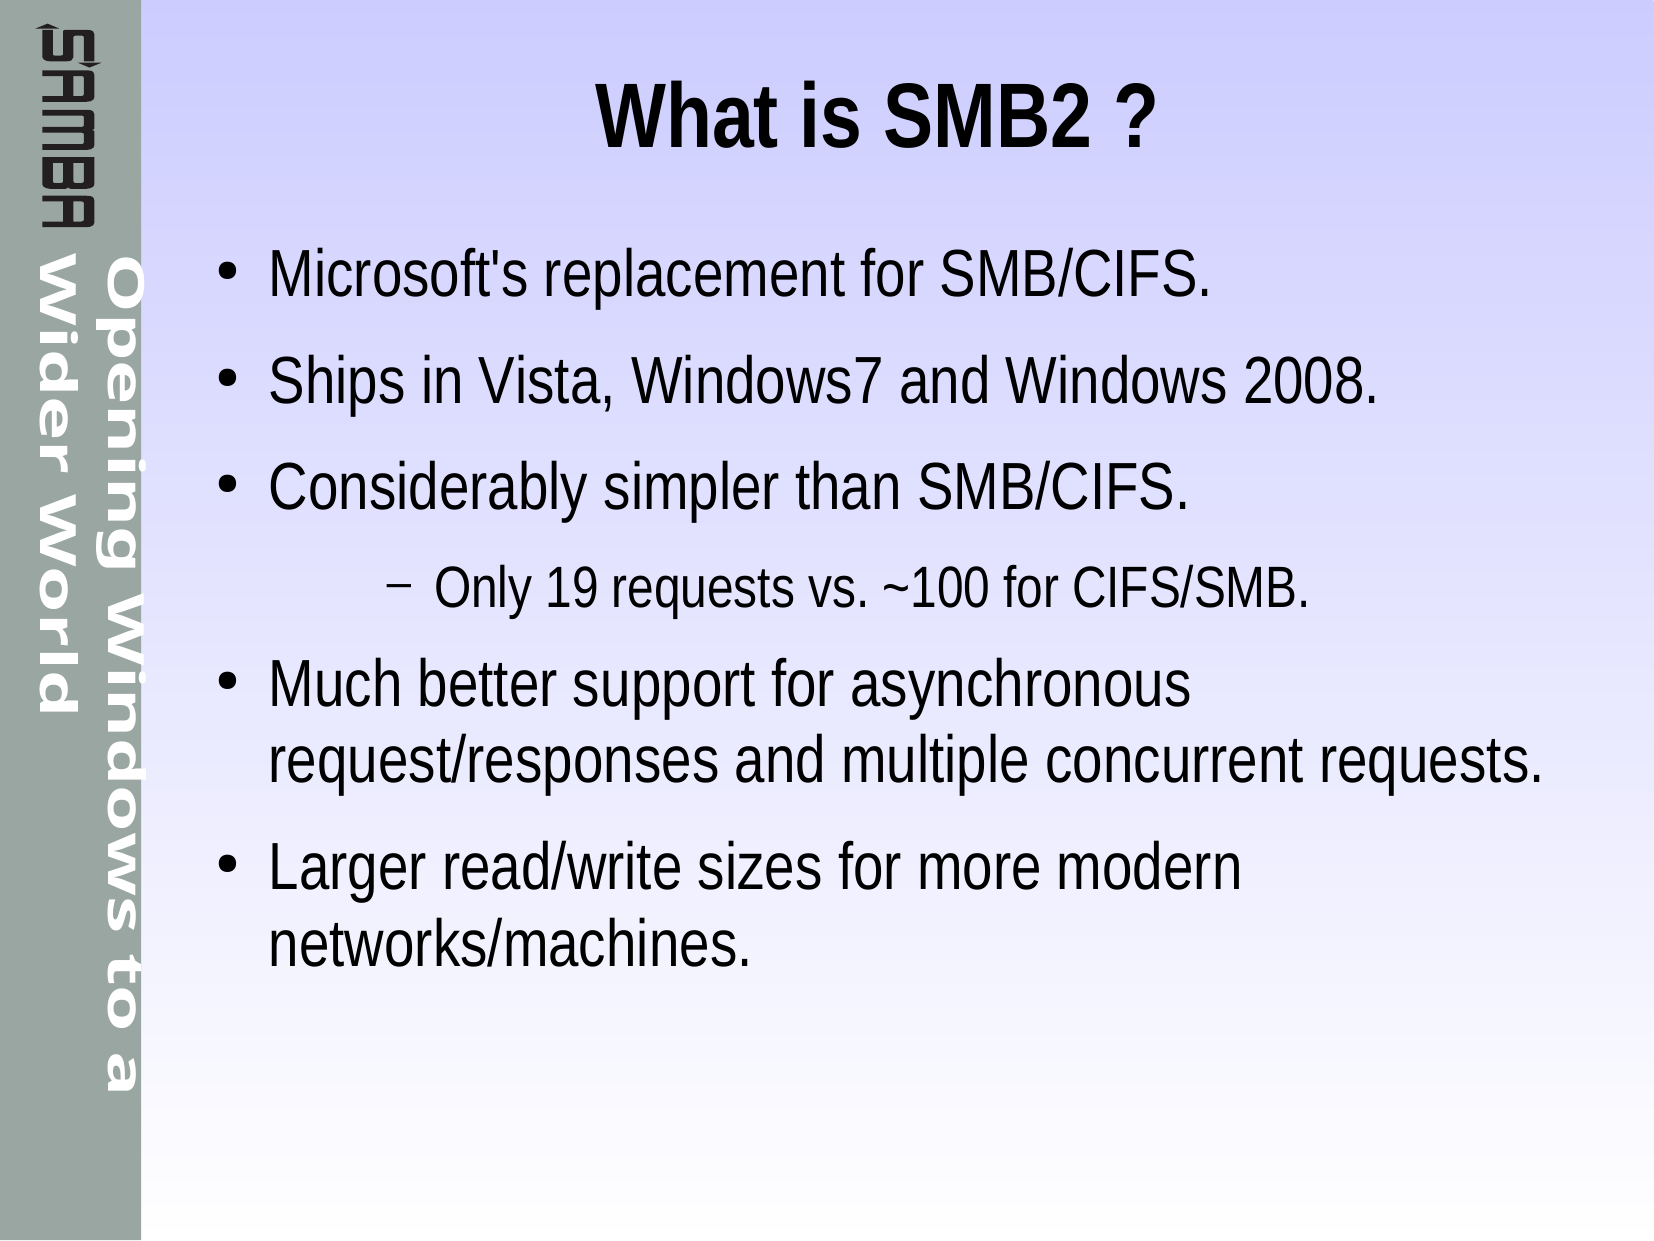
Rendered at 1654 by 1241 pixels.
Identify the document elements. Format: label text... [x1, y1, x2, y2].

title What is SMB2 ? [171, 11, 1584, 219]
list Microsoft's replacement for SMB/CIFS. Ships in Vista, Windows7 and Windows 2008. Considerably simpler than SMB/CIFS. Only 19 requests vs. ~100 for CIFS/SMB. Much better support for asynchronous request/responses and multiple concurrent requests. Larger read/write sizes for more modern networks/machines. [197, 234, 1610, 1212]
